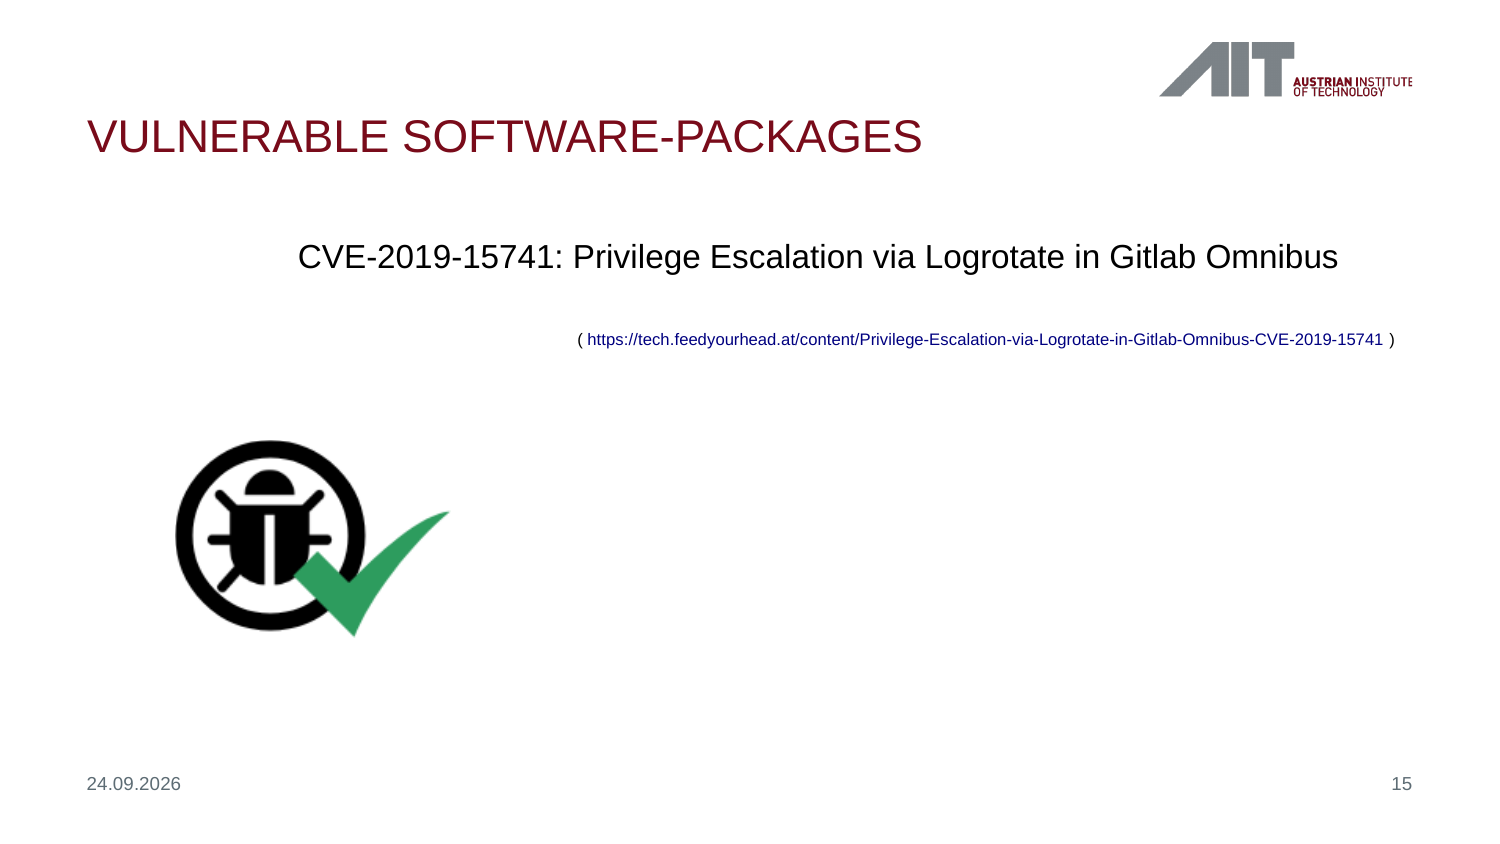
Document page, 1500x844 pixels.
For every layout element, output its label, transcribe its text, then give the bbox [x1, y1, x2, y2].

picture [175, 440, 451, 638]
slide_number 18.11.2022 [86, 771, 400, 800]
slide_number <number> [1113, 772, 1413, 800]
title Vulnerable software-packages [86, 43, 1117, 162]
text_box ( https://tech.feedyourhead.at/content/Privilege-Escalation-via-Logrotate-in-Gitlab-Omnibus-CVE-2019-15741 ) [562, 322, 1426, 376]
list CVE-2019-15741: Privilege Escalation via Logrotate in Gitlab Omnibus [262, 234, 1376, 563]
